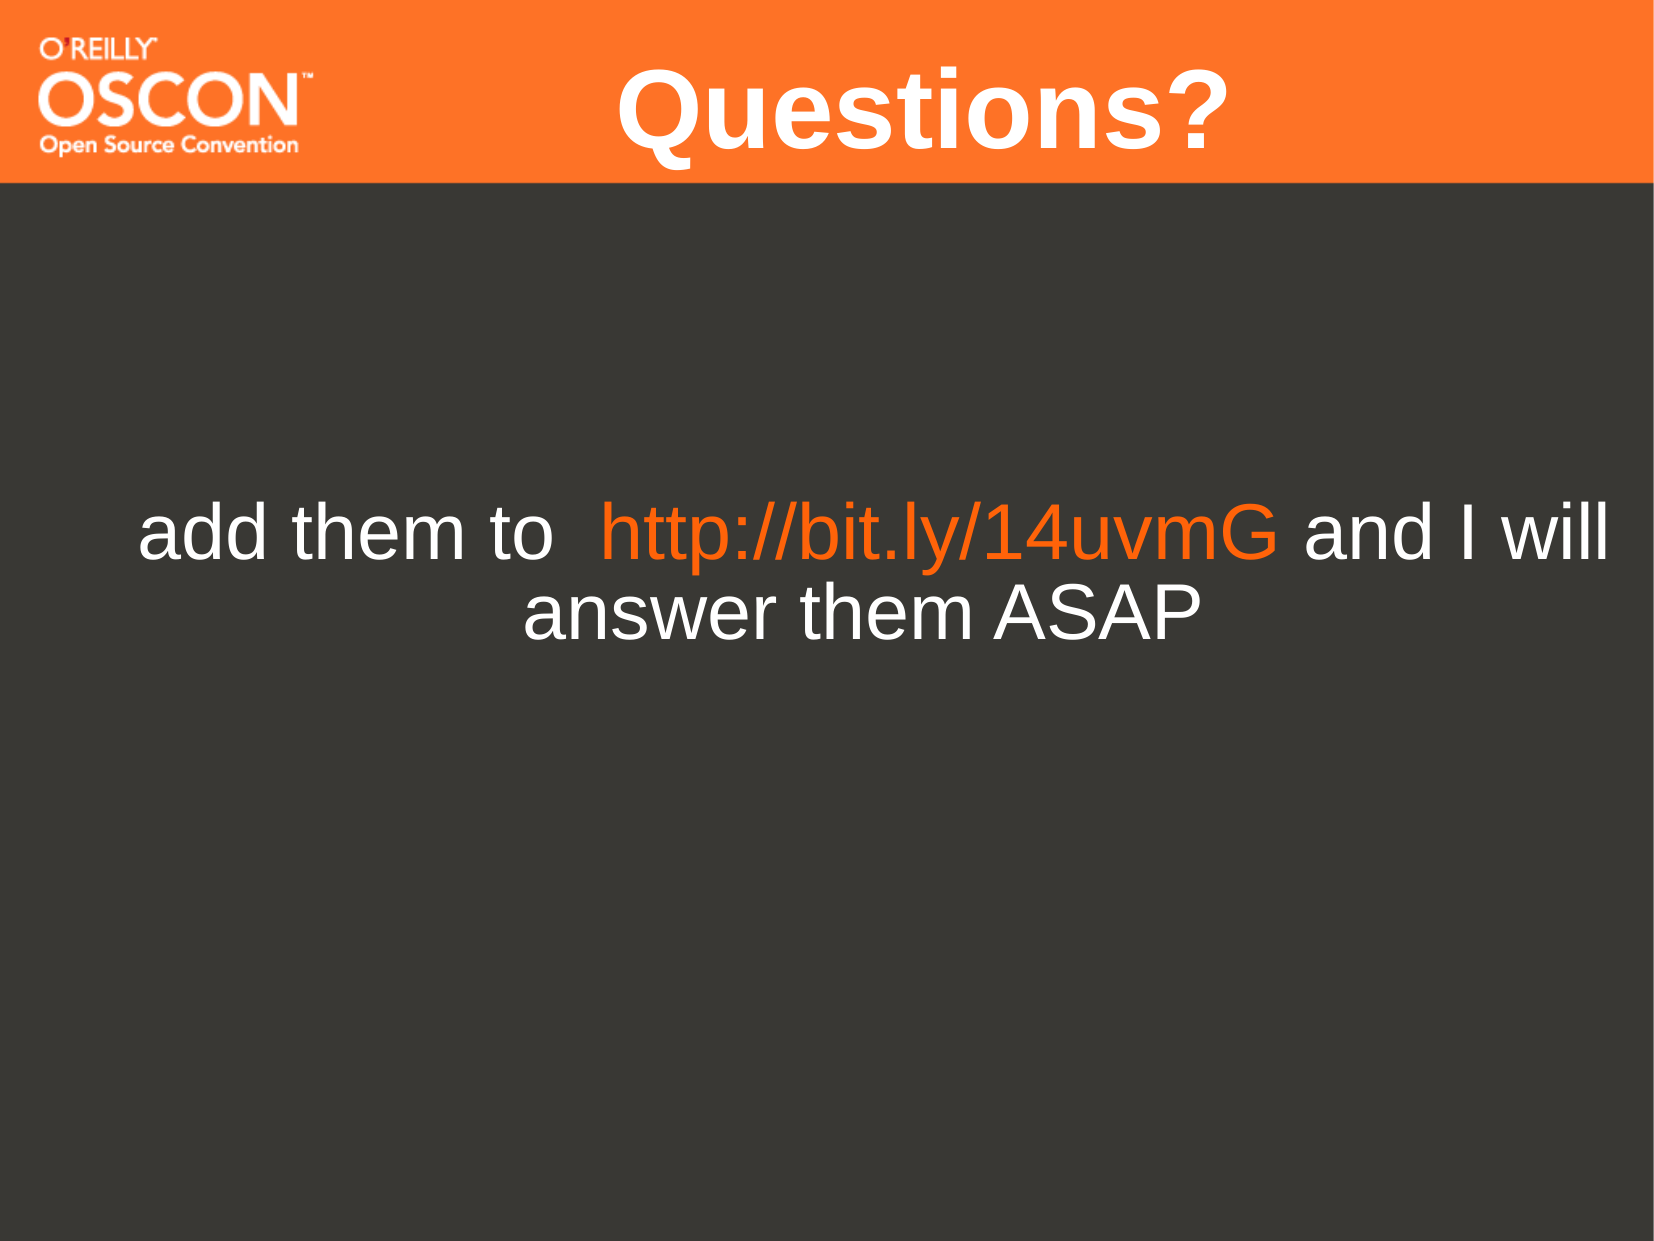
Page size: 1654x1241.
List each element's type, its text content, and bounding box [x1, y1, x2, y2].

title Questions? [356, 31, 1624, 187]
list add them to http://bit.ly/14uvmG and I will answer them ASAP [37, 219, 1628, 1218]
picture [0, 0, 1654, 1241]
